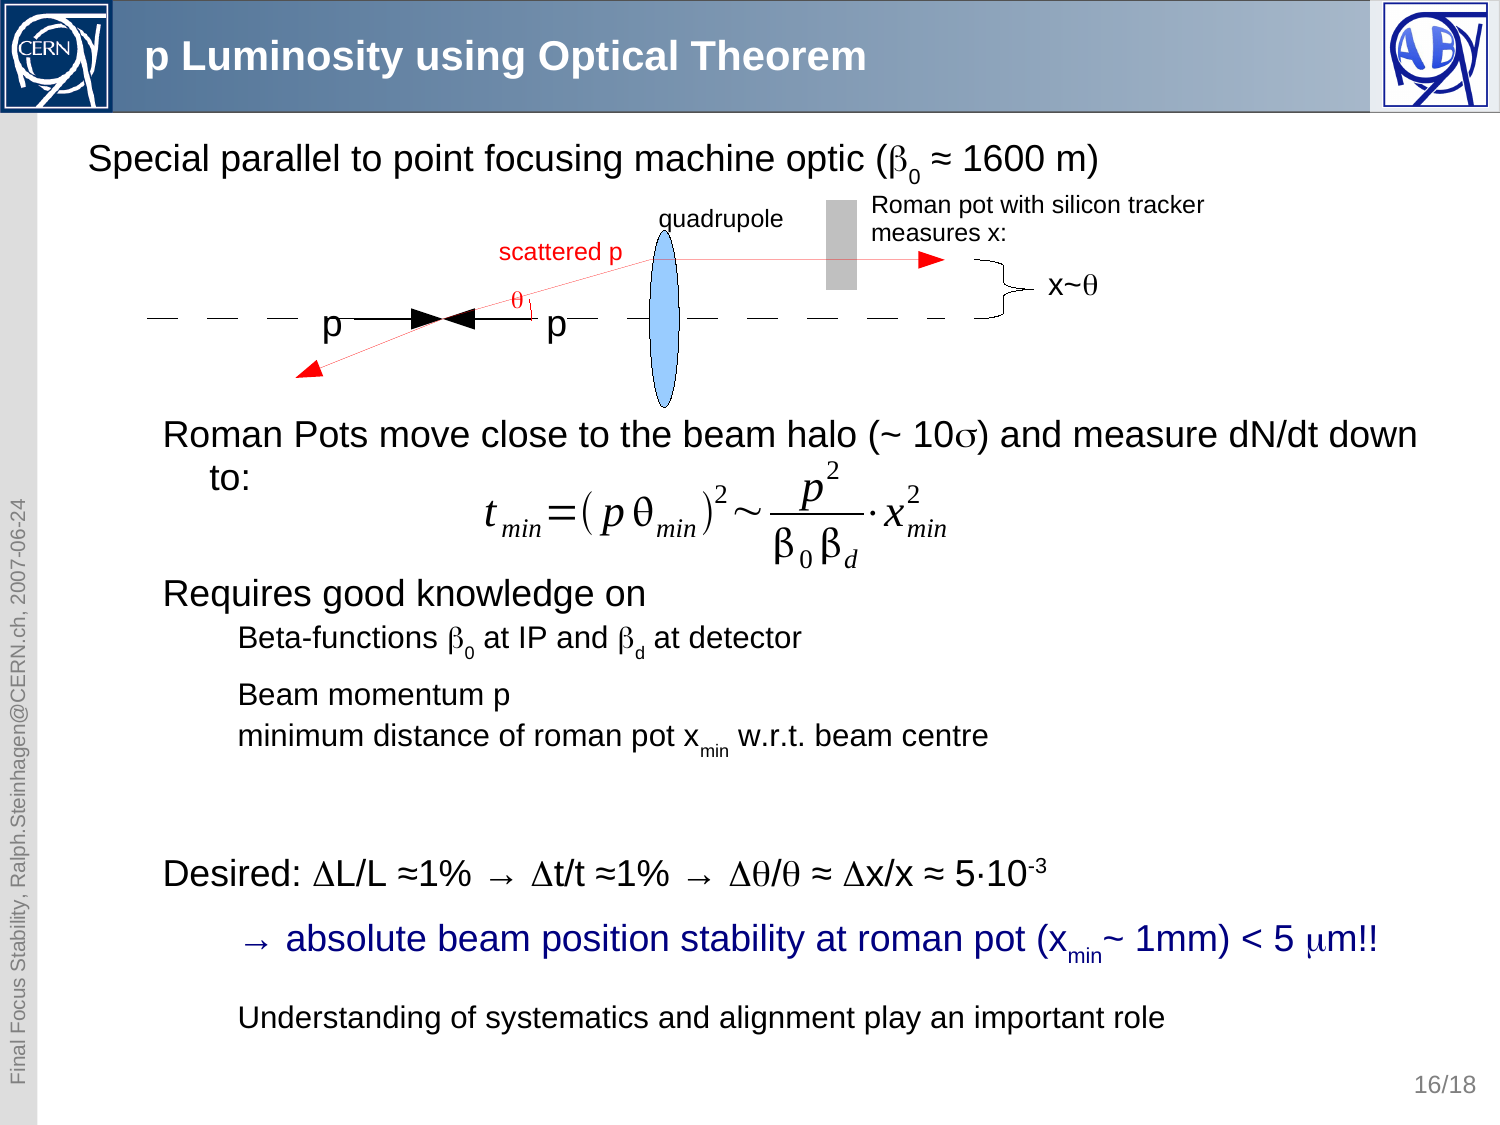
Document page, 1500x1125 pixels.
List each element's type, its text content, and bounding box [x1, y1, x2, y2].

text_box x~q [1033, 259, 1113, 313]
text_box p [531, 295, 591, 353]
picture [1382, 1, 1489, 108]
chart [472, 454, 959, 574]
text_box p [307, 295, 367, 353]
text_box [826, 260, 857, 290]
text_box quadrupole [643, 197, 798, 240]
title p Luminosity using Optical Theorem [144, 0, 1195, 113]
list Special parallel to point focusing machine optic (b0 ≈ 1600 m) Roman Pots move close to the beam halo (~ 10s) and measure dN/dt down to: Requires good knowledge on Beta-functions b0 at IP and bd at detector Beam momentum p minimum distance of roman pot xmin w.r.t. beam centre Desired: DL/L ≈1% → Dt/t ≈1% → Dq/q ≈ Dx/x ≈ 5∙10-3 → absolute beam position stability at roman pot (xmin~ 1mm) < 5 mm!! Understanding of systematics and alignment play an important role [87, 137, 1438, 1051]
text_box Roman pot with silicon tracker measures x: [856, 183, 1241, 254]
text_box q [496, 283, 539, 330]
text_box scattered p [484, 230, 636, 274]
picture [0, 0, 113, 113]
text_box [826, 200, 857, 259]
text_box [649, 260, 680, 408]
text_box [653, 240, 676, 259]
